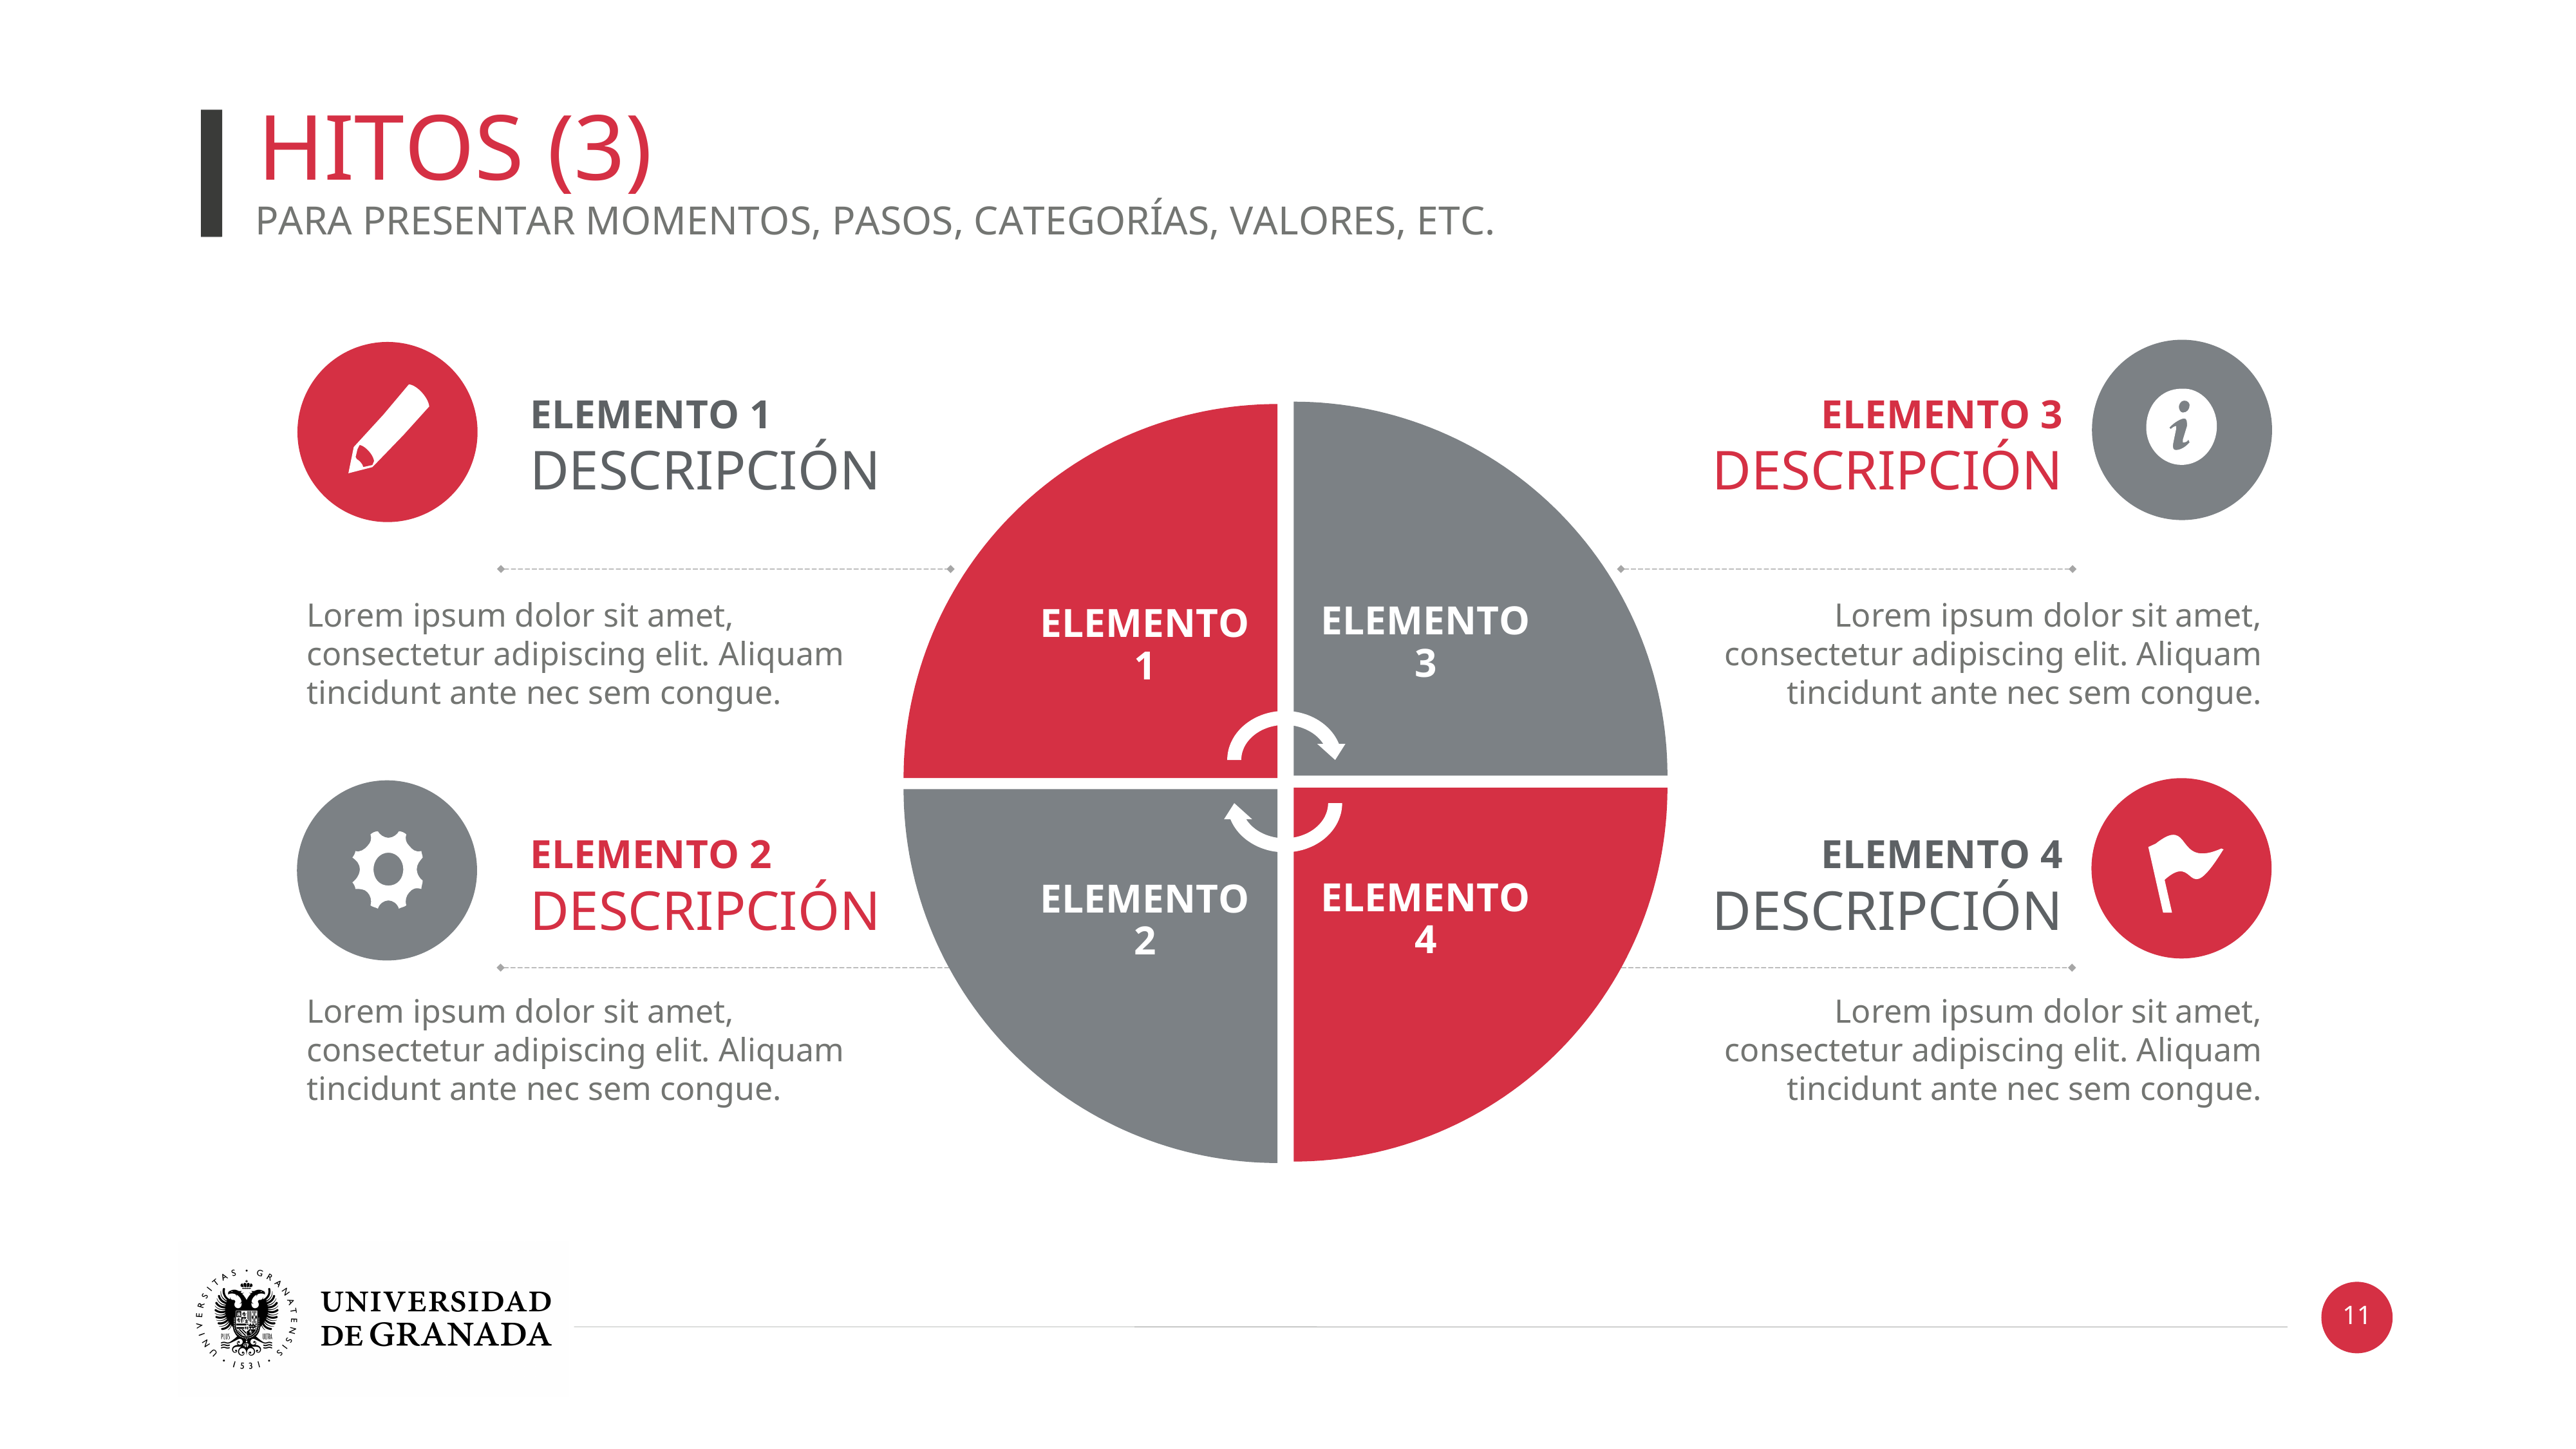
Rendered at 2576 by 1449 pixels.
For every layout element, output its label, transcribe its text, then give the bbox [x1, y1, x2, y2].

text_box PARA PRESENTAR MOMENTOS, PASOS, CATEGORÍAS, VALORES, ETC. [245, 191, 2400, 247]
text_box Lorem ipsum dolor sit amet, consectetur adipiscing elit. Aliquam tincidunt ante nec sem congue. [297, 986, 879, 1112]
text_box ELEMENTO 3 DESCRIPCIÓN [1642, 384, 2073, 506]
text_box Lorem ipsum dolor sit amet, consectetur adipiscing elit. Aliquam tincidunt ante nec sem congue. [1689, 590, 2272, 716]
text_box ELEMENTO 1 DESCRIPCIÓN [520, 384, 951, 506]
text_box ELEMENTO 4 DESCRIPCIÓN [1642, 824, 2073, 946]
text_box HITOS (3) [248, 85, 2402, 204]
text_box <número> [2308, 1278, 2407, 1356]
text_box [1293, 788, 1668, 1162]
text_box Lorem ipsum dolor sit amet, consectetur adipiscing elit. Aliquam tincidunt ante nec sem congue. [297, 590, 879, 716]
text_box [201, 109, 223, 237]
text_box [1224, 803, 1342, 853]
text_box ELEMENTO 2 DESCRIPCIÓN [520, 824, 951, 946]
picture [178, 1241, 569, 1397]
text_box [2092, 339, 2272, 520]
text_box ELEMENTO 1 [1013, 513, 1278, 779]
text_box [1227, 710, 1346, 761]
text_box [903, 514, 1013, 779]
text_box ELEMENTO 2 [1013, 789, 1278, 1054]
text_box [1013, 404, 1278, 513]
text_box [1293, 401, 1668, 776]
text_box [297, 341, 478, 522]
text_box [297, 780, 477, 961]
text_box Lorem ipsum dolor sit amet, consectetur adipiscing elit. Aliquam tincidunt ante nec sem congue. [1689, 986, 2272, 1112]
text_box [903, 789, 1278, 1163]
text_box ELEMENTO 3 [1293, 511, 1558, 776]
text_box ELEMENTO 4 [1293, 788, 1558, 1052]
text_box [2091, 778, 2272, 959]
